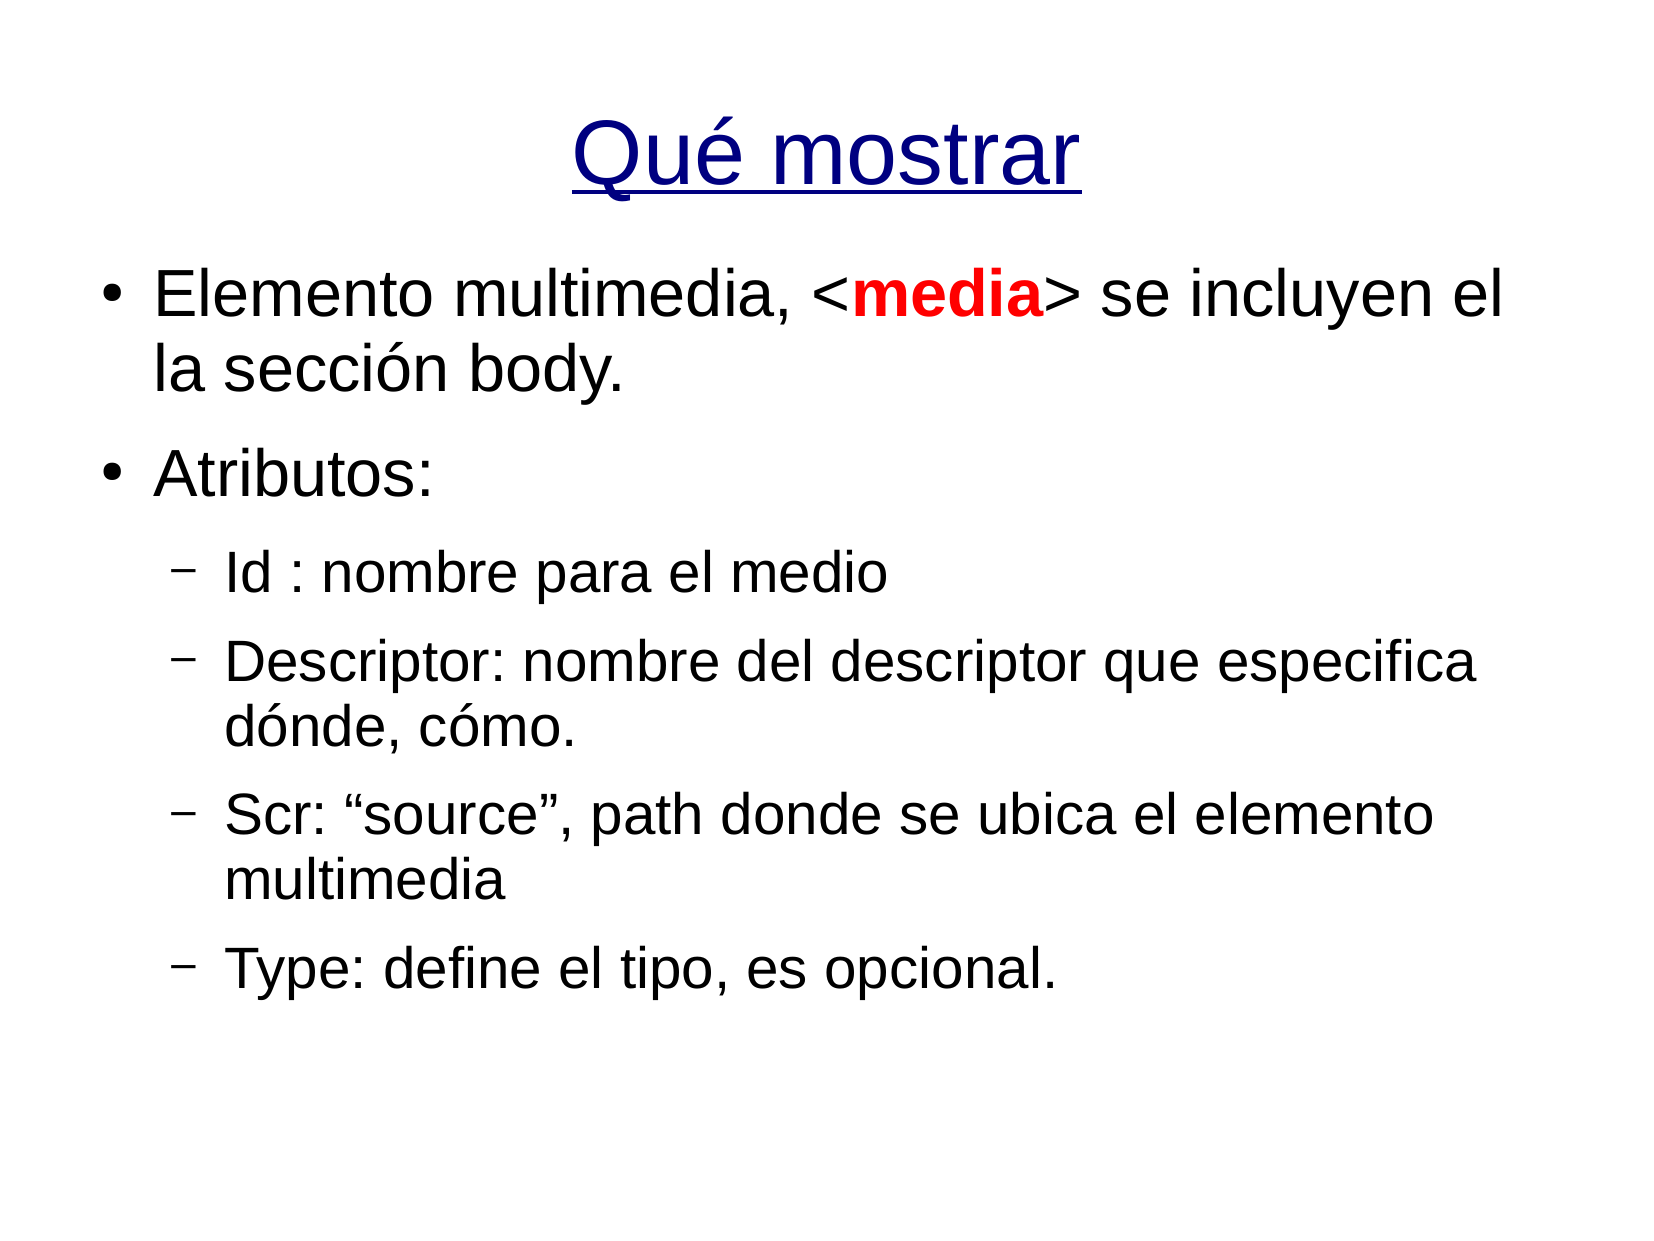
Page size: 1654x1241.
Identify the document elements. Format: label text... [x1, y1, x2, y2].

title Qué mostrar [82, 49, 1571, 257]
list Elemento multimedia, <media> se incluyen el la sección body. Atributos: Id : nombre para el medio Descriptor: nombre del descriptor que especifica dónde, cómo. Scr: “source”, path donde se ubica el elemento multimedia Type: define el tipo, es opcional. [82, 256, 1538, 1122]
